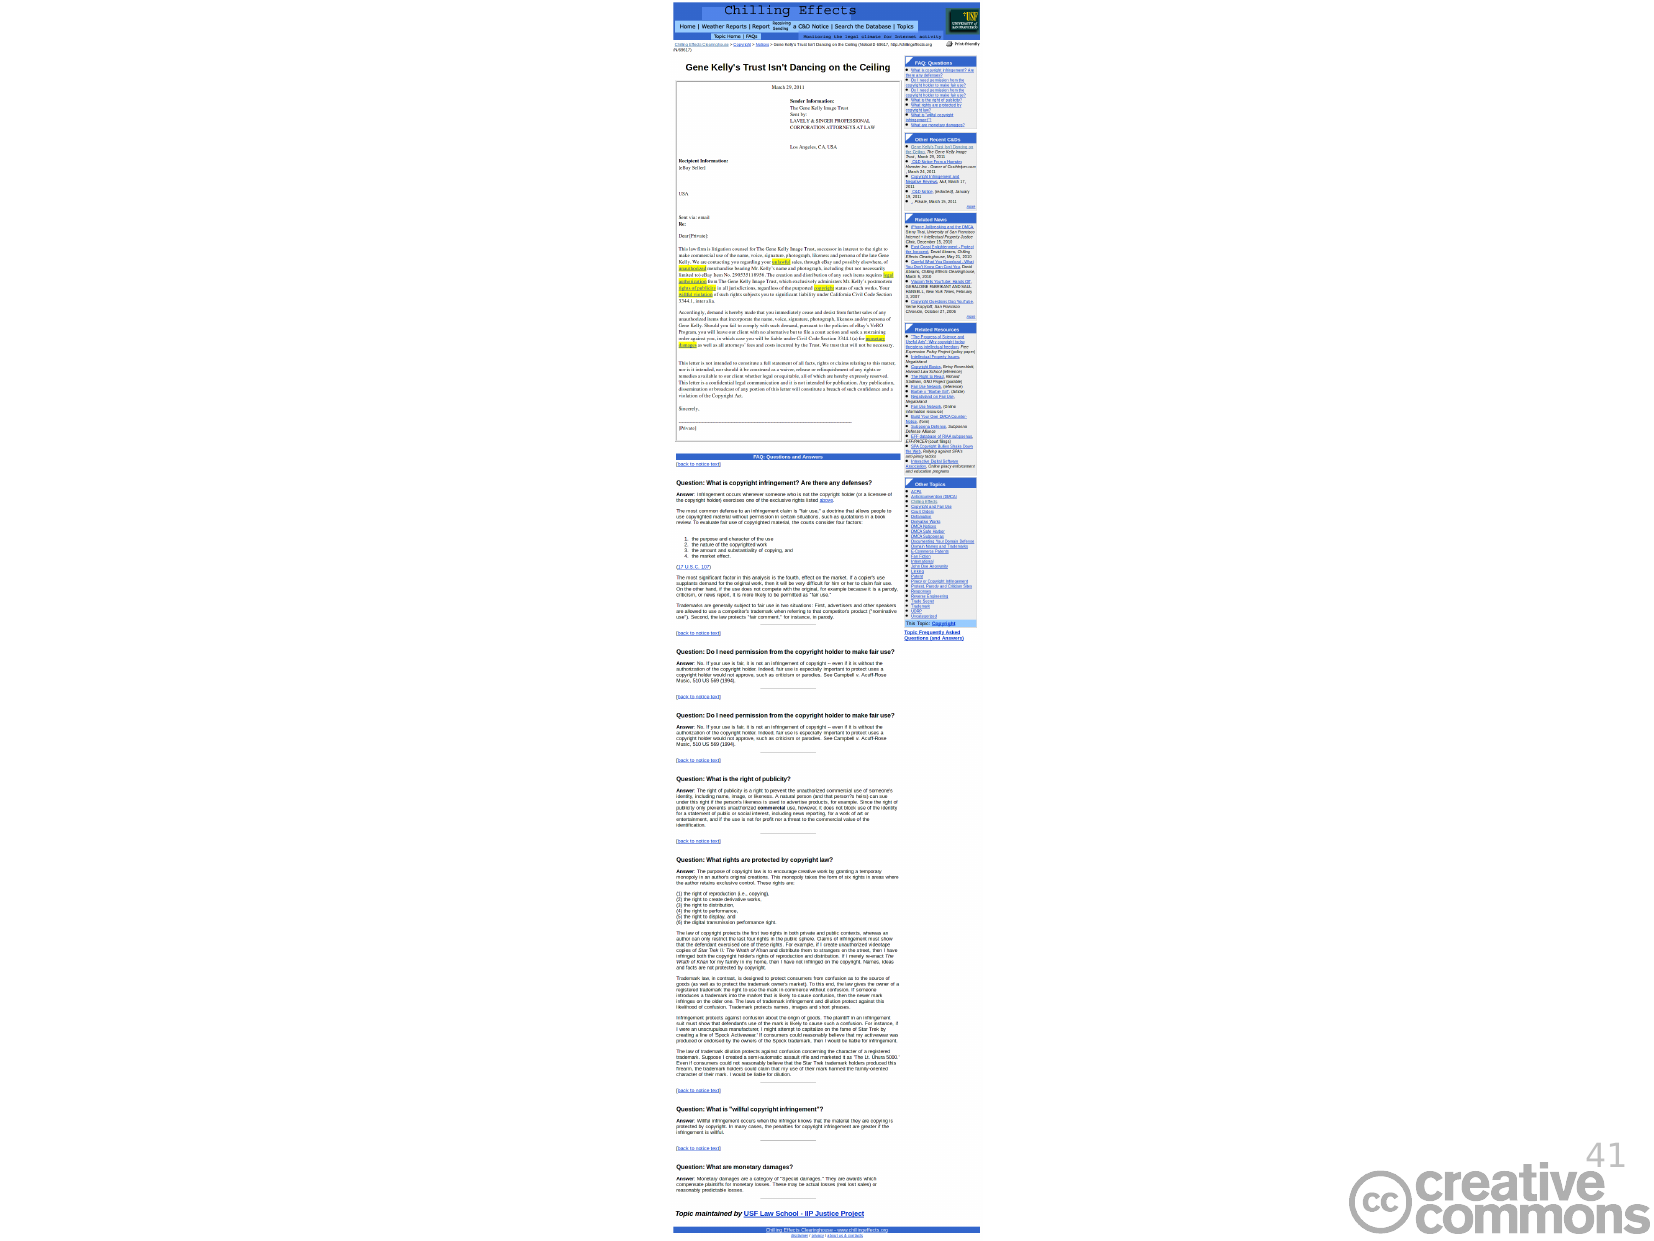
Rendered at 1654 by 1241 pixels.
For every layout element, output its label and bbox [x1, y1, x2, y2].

picture [1349, 1162, 1650, 1234]
picture [670, 0, 983, 1241]
